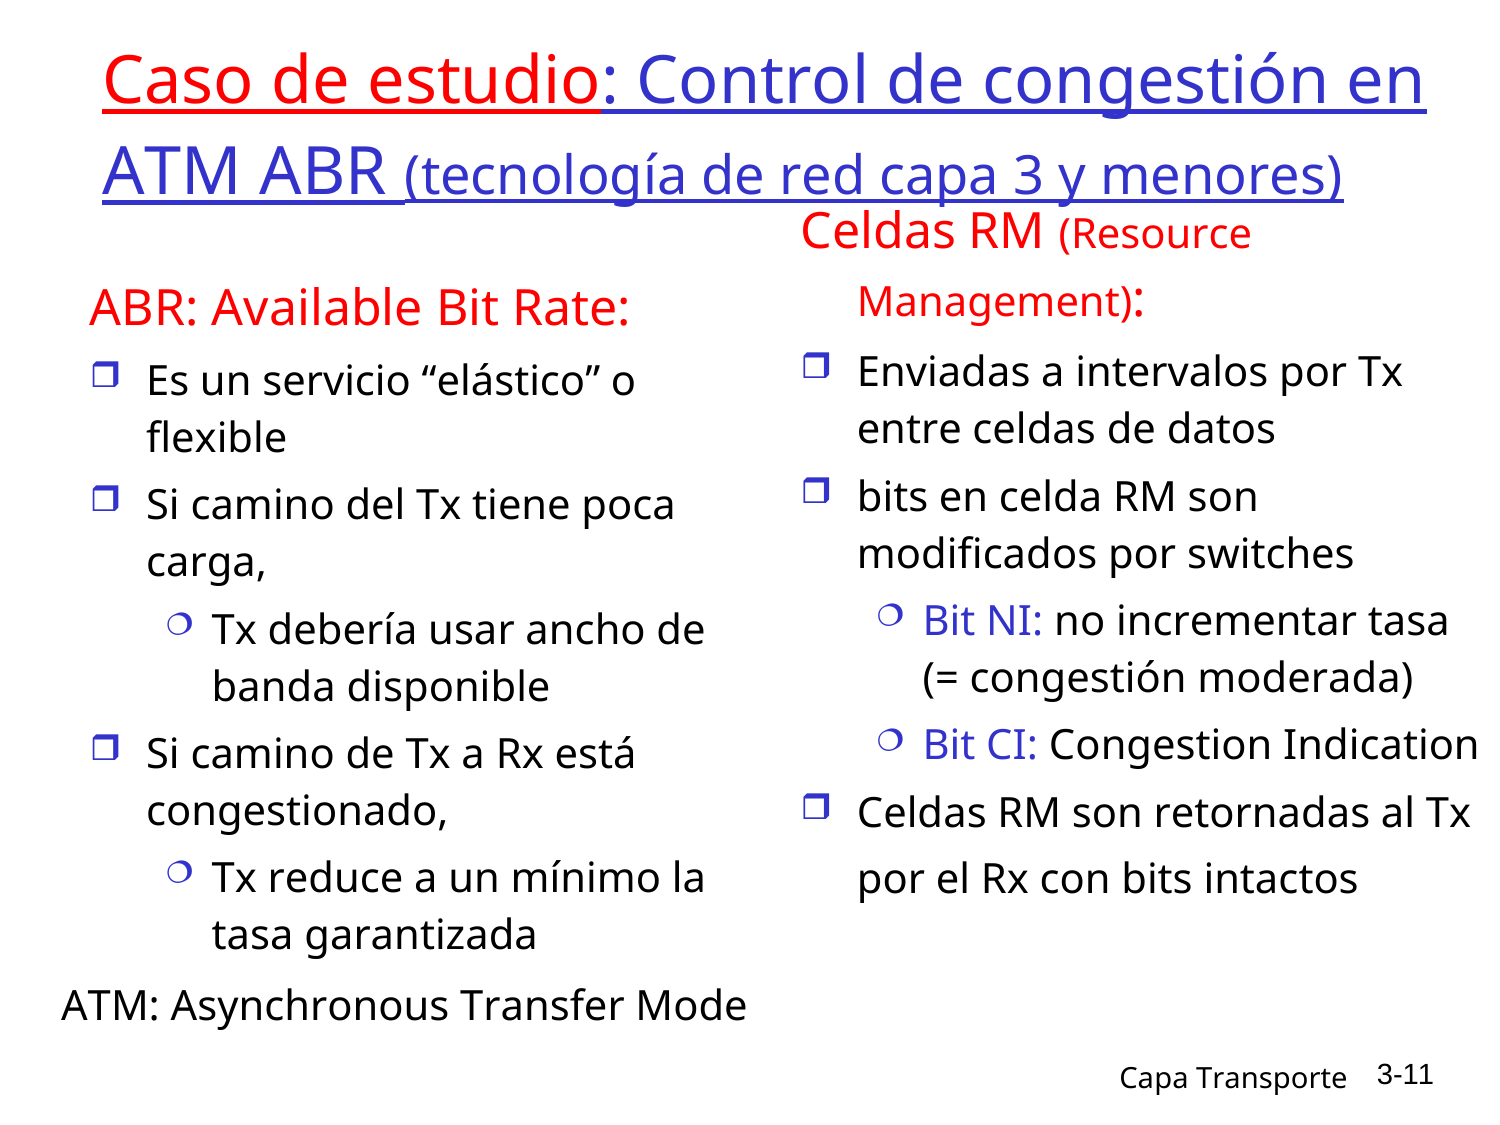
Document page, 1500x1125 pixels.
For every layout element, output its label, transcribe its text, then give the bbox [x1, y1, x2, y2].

list ABR: Available Bit Rate: Es un servicio “elástico” o flexible Si camino del Tx tiene poca carga, Tx debería usar ancho de banda disponible Si camino de Tx a Rx está congestionado, Tx reduce a un mínimo la tasa garantizada [75, 264, 753, 968]
list Celdas RM (Resource Management): Enviadas a intervalos por Tx entre celdas de datos bits en celda RM son modificados por switches Bit NI: no incrementar tasa (= congestión moderada) Bit CI: Congestion Indication Celdas RM son retornadas al Tx por el Rx con bits intactos [785, 187, 1500, 1028]
title Caso de estudio: Control de congestión en ATM ABR (tecnología de red capa 3 y menores) [87, 6, 1463, 241]
text_box ATM: Asynchronous Transfer Mode [46, 968, 763, 1041]
